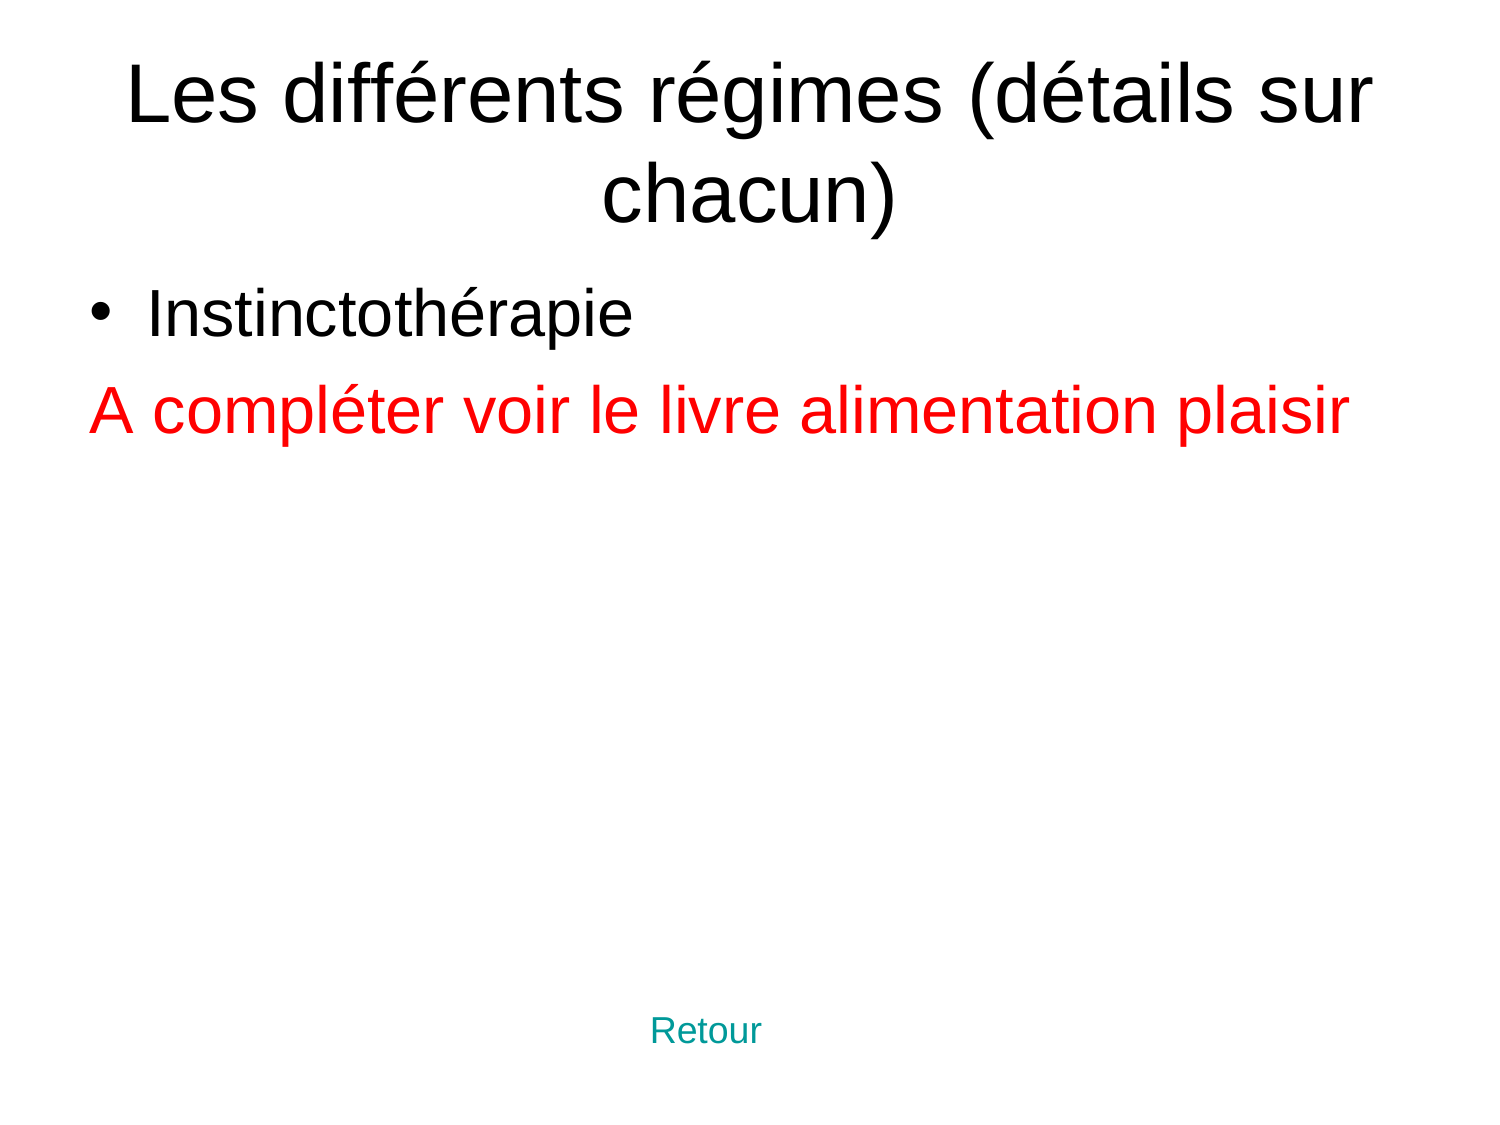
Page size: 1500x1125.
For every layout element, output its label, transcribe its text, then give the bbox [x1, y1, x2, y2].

title Les différents régimes (détails sur chacun) [75, 45, 1426, 233]
text_box Retour [635, 998, 788, 1059]
list Instinctothérapie A compléter voir le livre alimentation plaisir [75, 262, 1426, 1005]
